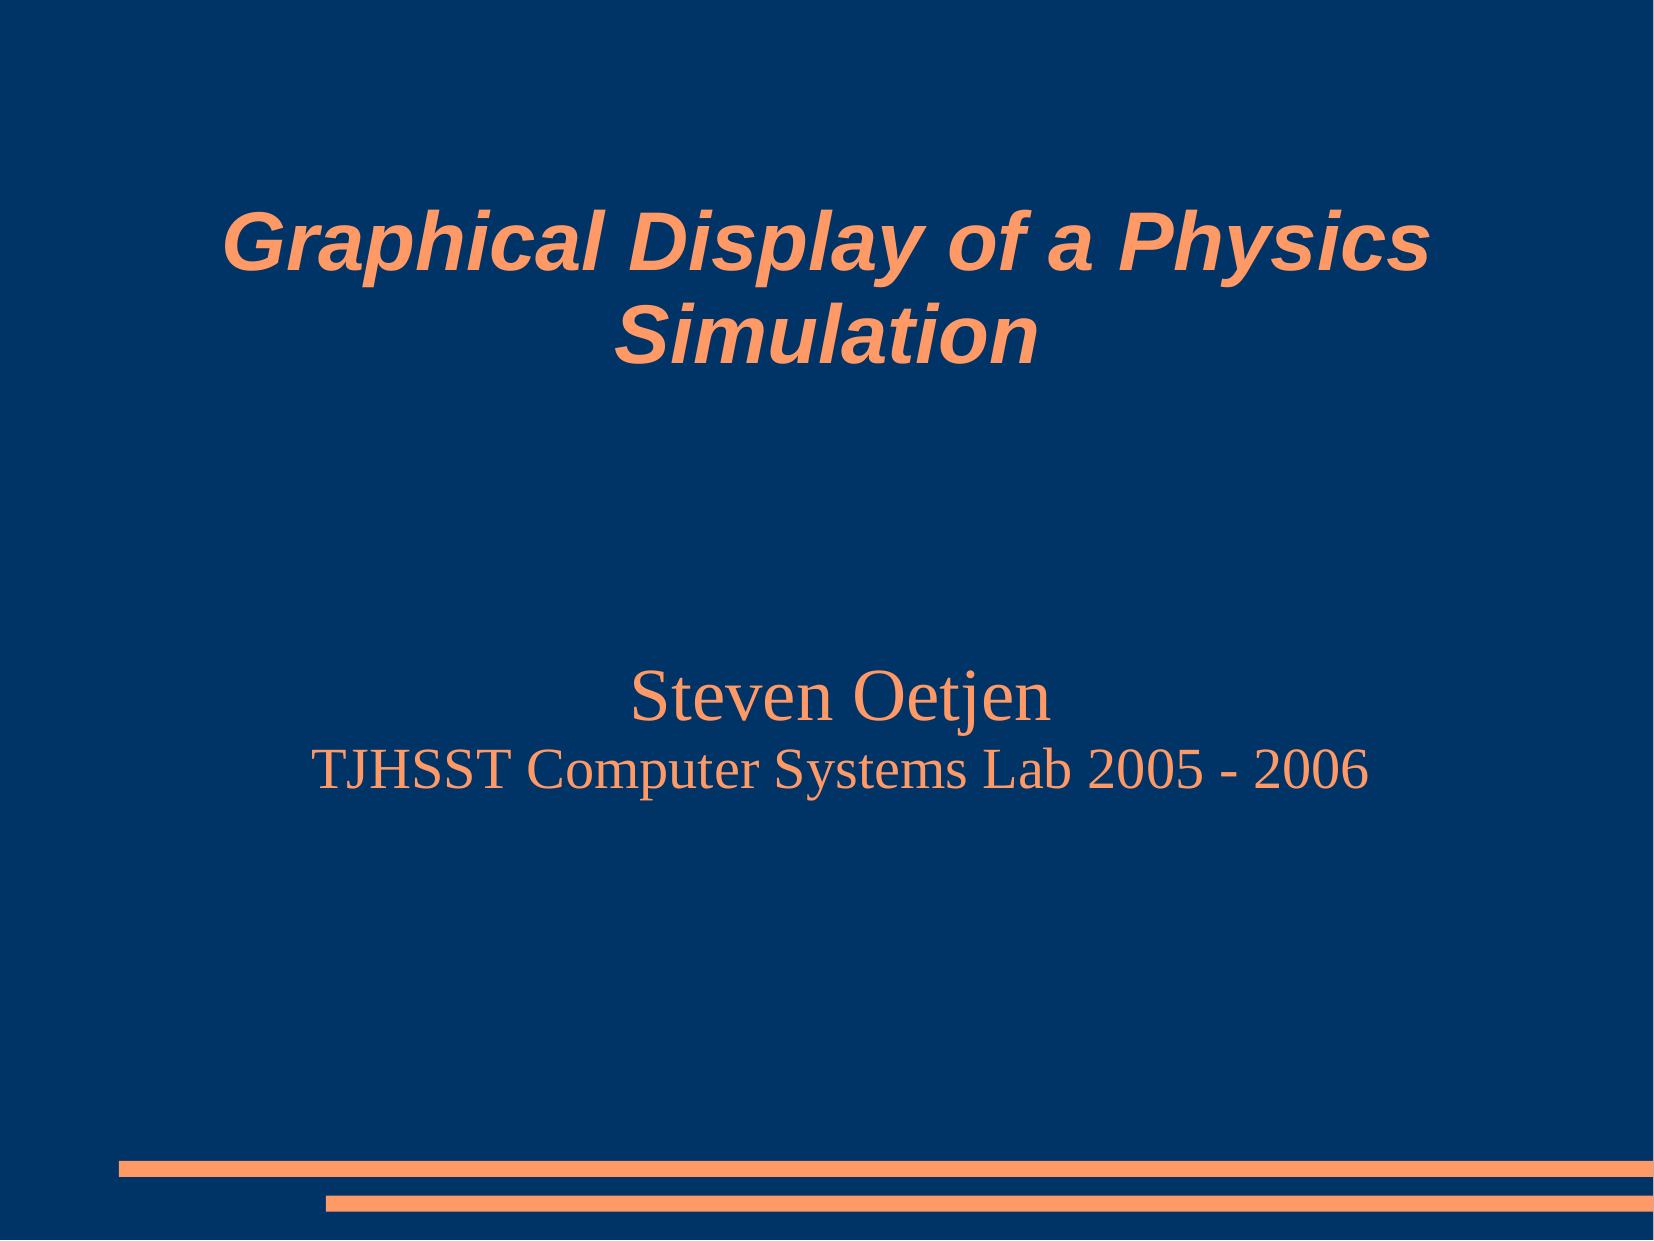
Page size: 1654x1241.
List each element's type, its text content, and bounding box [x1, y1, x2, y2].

subtitle Steven Oetjen TJHSST Computer Systems Lab 2005 - 2006 [121, 329, 1561, 1125]
title Graphical Display of a Physics Simulation [121, 191, 1534, 329]
